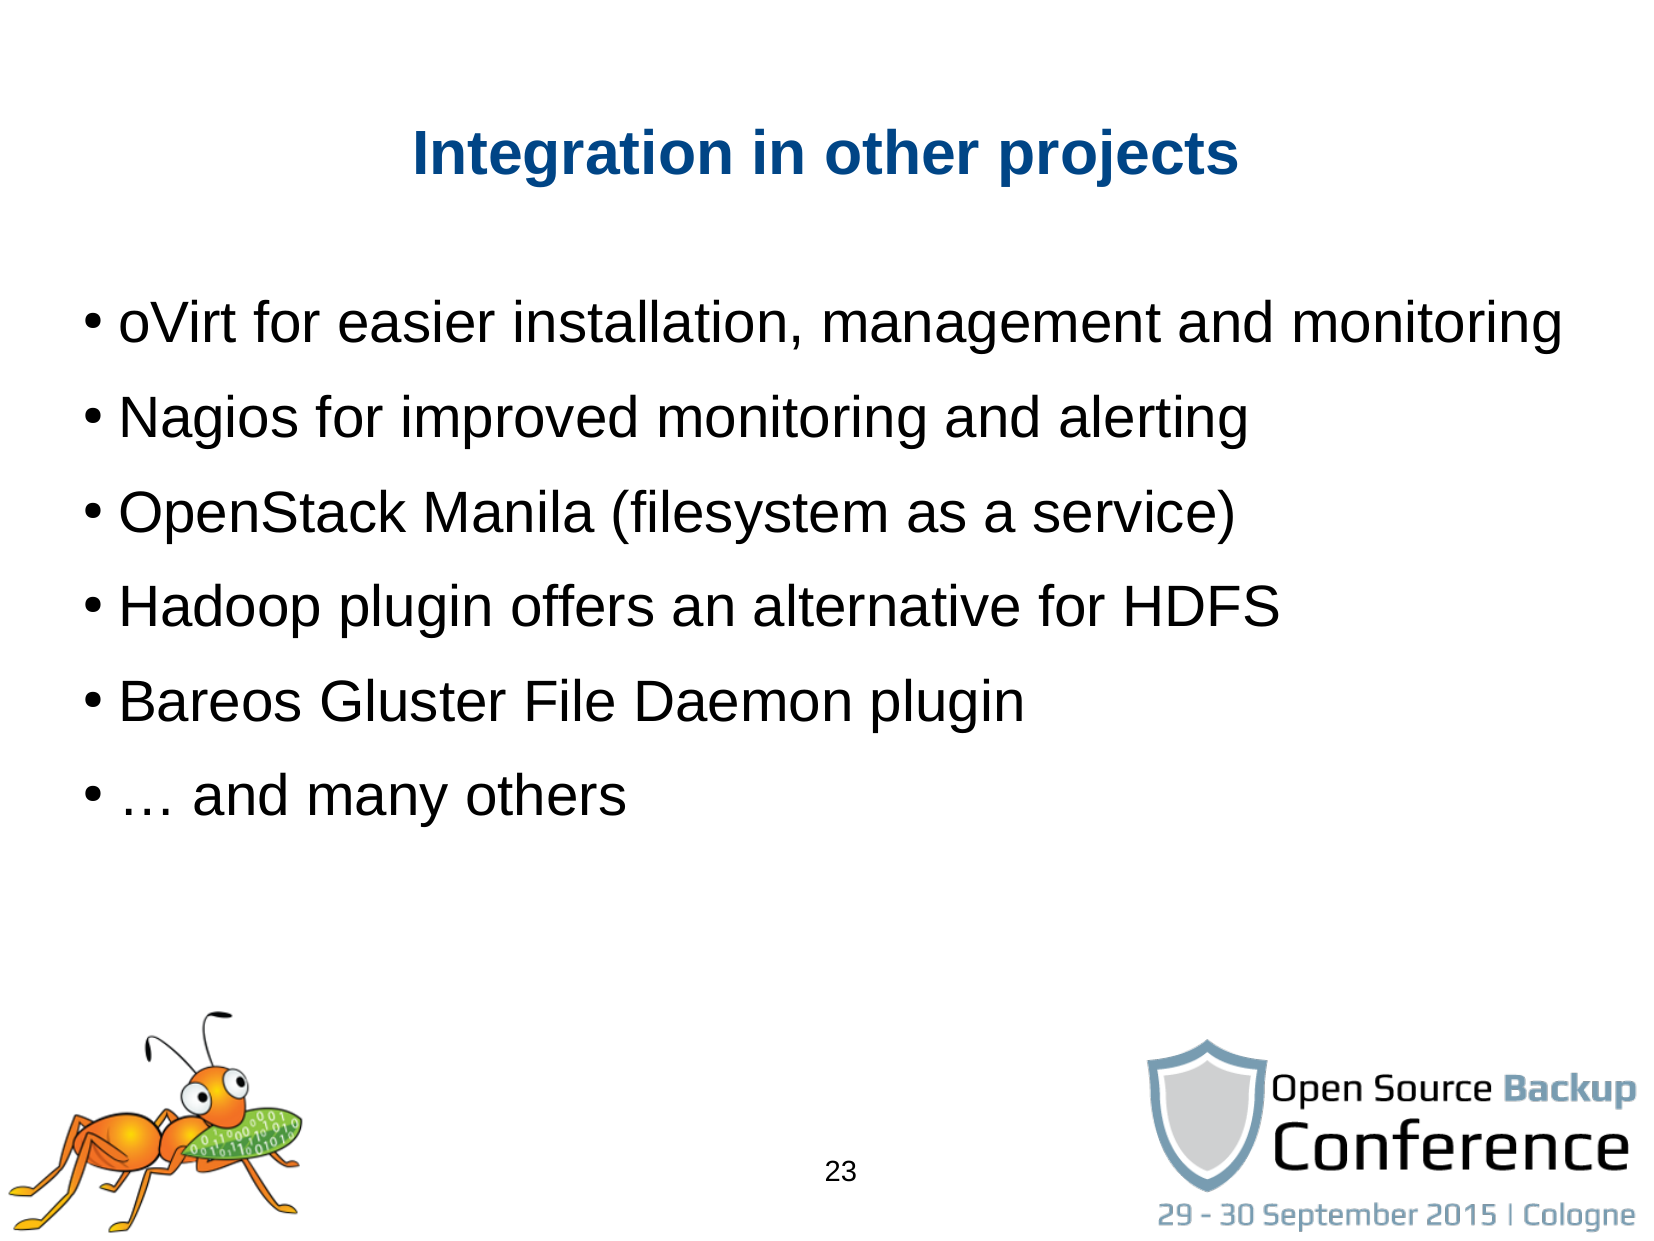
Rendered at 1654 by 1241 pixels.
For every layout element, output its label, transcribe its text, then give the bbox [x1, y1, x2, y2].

picture [5, 1009, 306, 1235]
list oVirt for easier installation, management and monitoring Nagios for improved monitoring and alerting OpenStack Manila (filesystem as a service) Hadoop plugin offers an alternative for HDFS Bareos Gluster File Daemon plugin … and many others [82, 290, 1571, 1010]
picture [1132, 1033, 1654, 1241]
title Integration in other projects [82, 49, 1571, 257]
